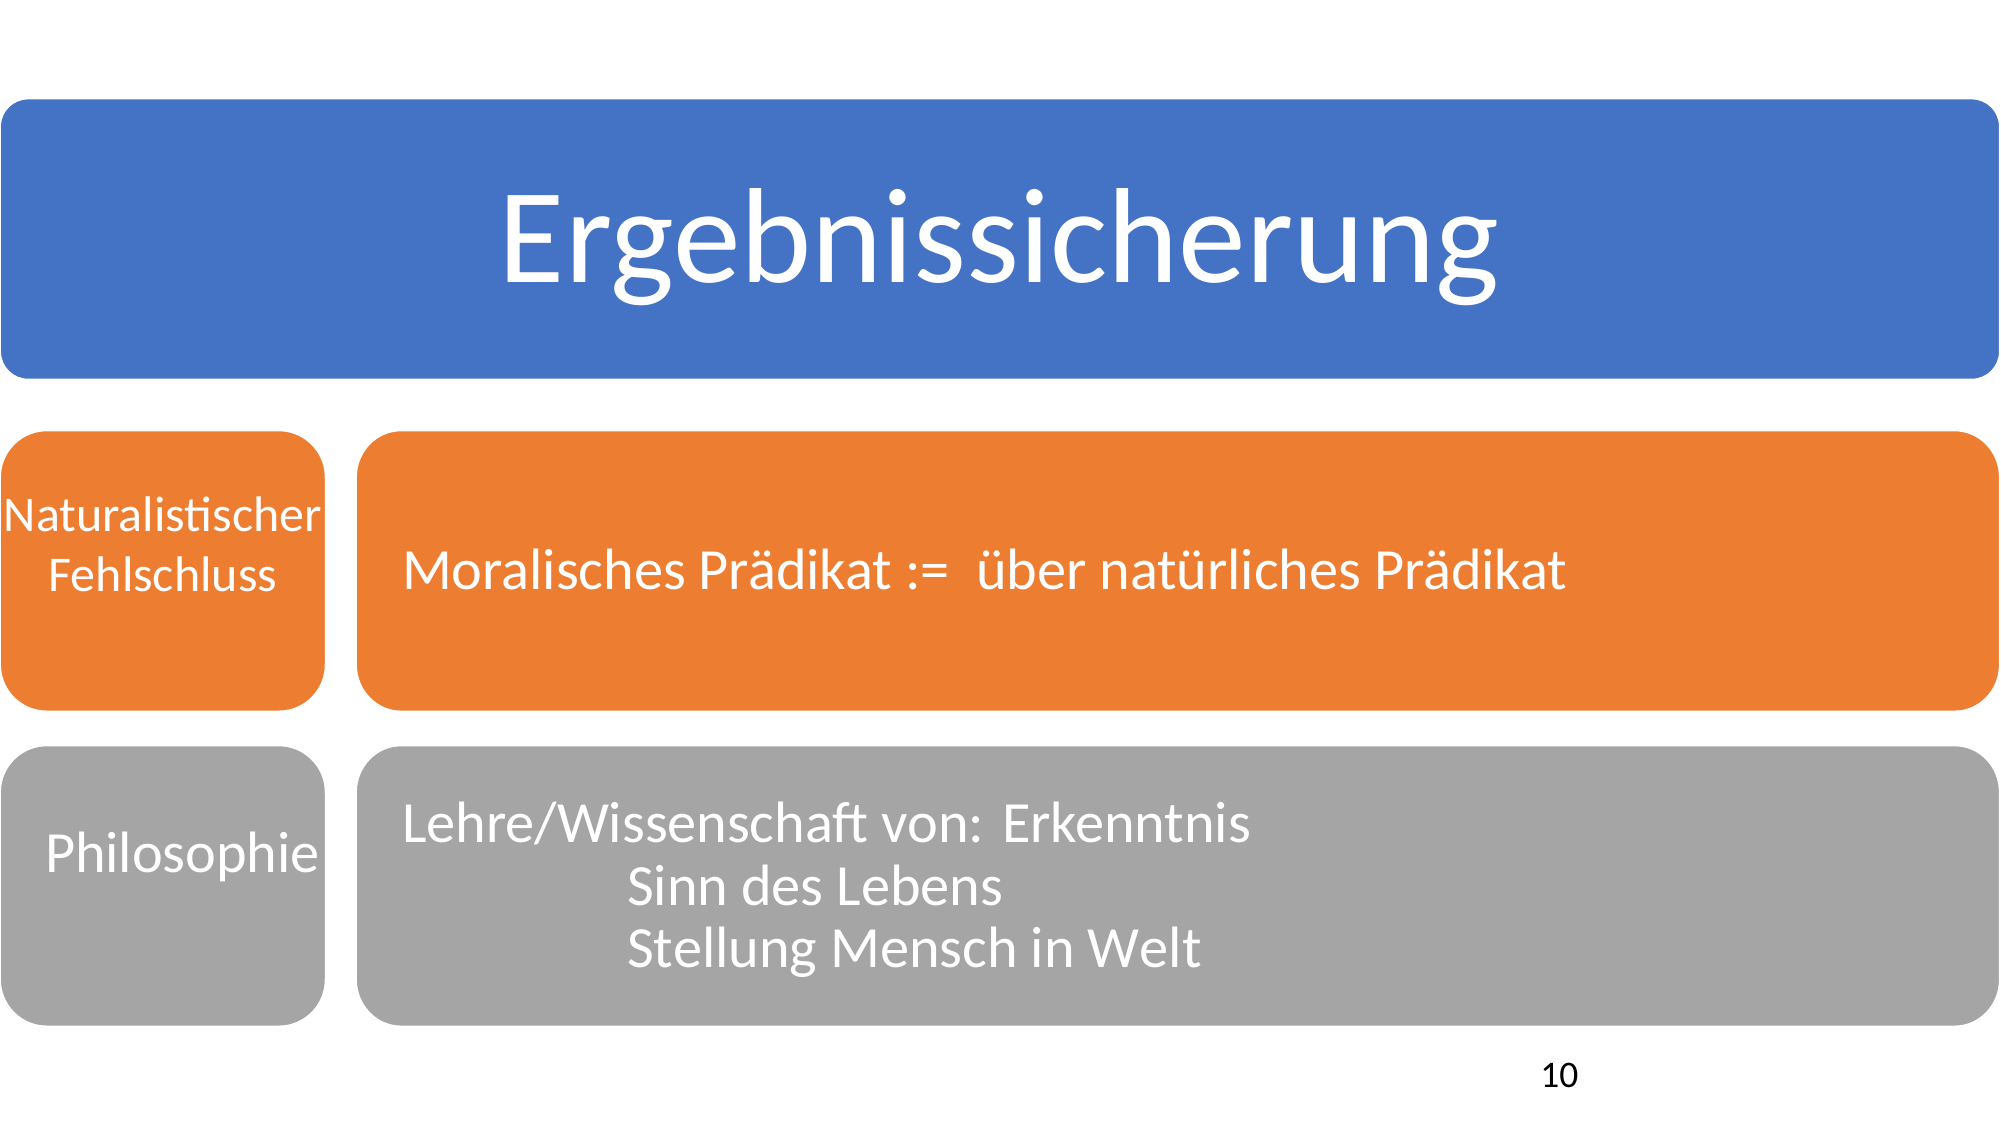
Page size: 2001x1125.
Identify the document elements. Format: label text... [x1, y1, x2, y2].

text_box [0, 611, 326, 712]
text_box Moralisches Prädikat := über natürliches Prädikat [355, 430, 2000, 712]
text_box Philosophie [19, 806, 346, 892]
text_box Ergebnissicherung [0, 98, 2000, 380]
text_box Naturalistischer Fehlschluss [0, 474, 369, 611]
text_box [1525, 1042, 1976, 1103]
text_box [0, 430, 326, 474]
text_box [0, 745, 326, 1027]
text_box Lehre/Wissenschaft von: Erkenntnis Sinn des Lebens Stellung Mensch in Welt [355, 745, 2000, 1027]
